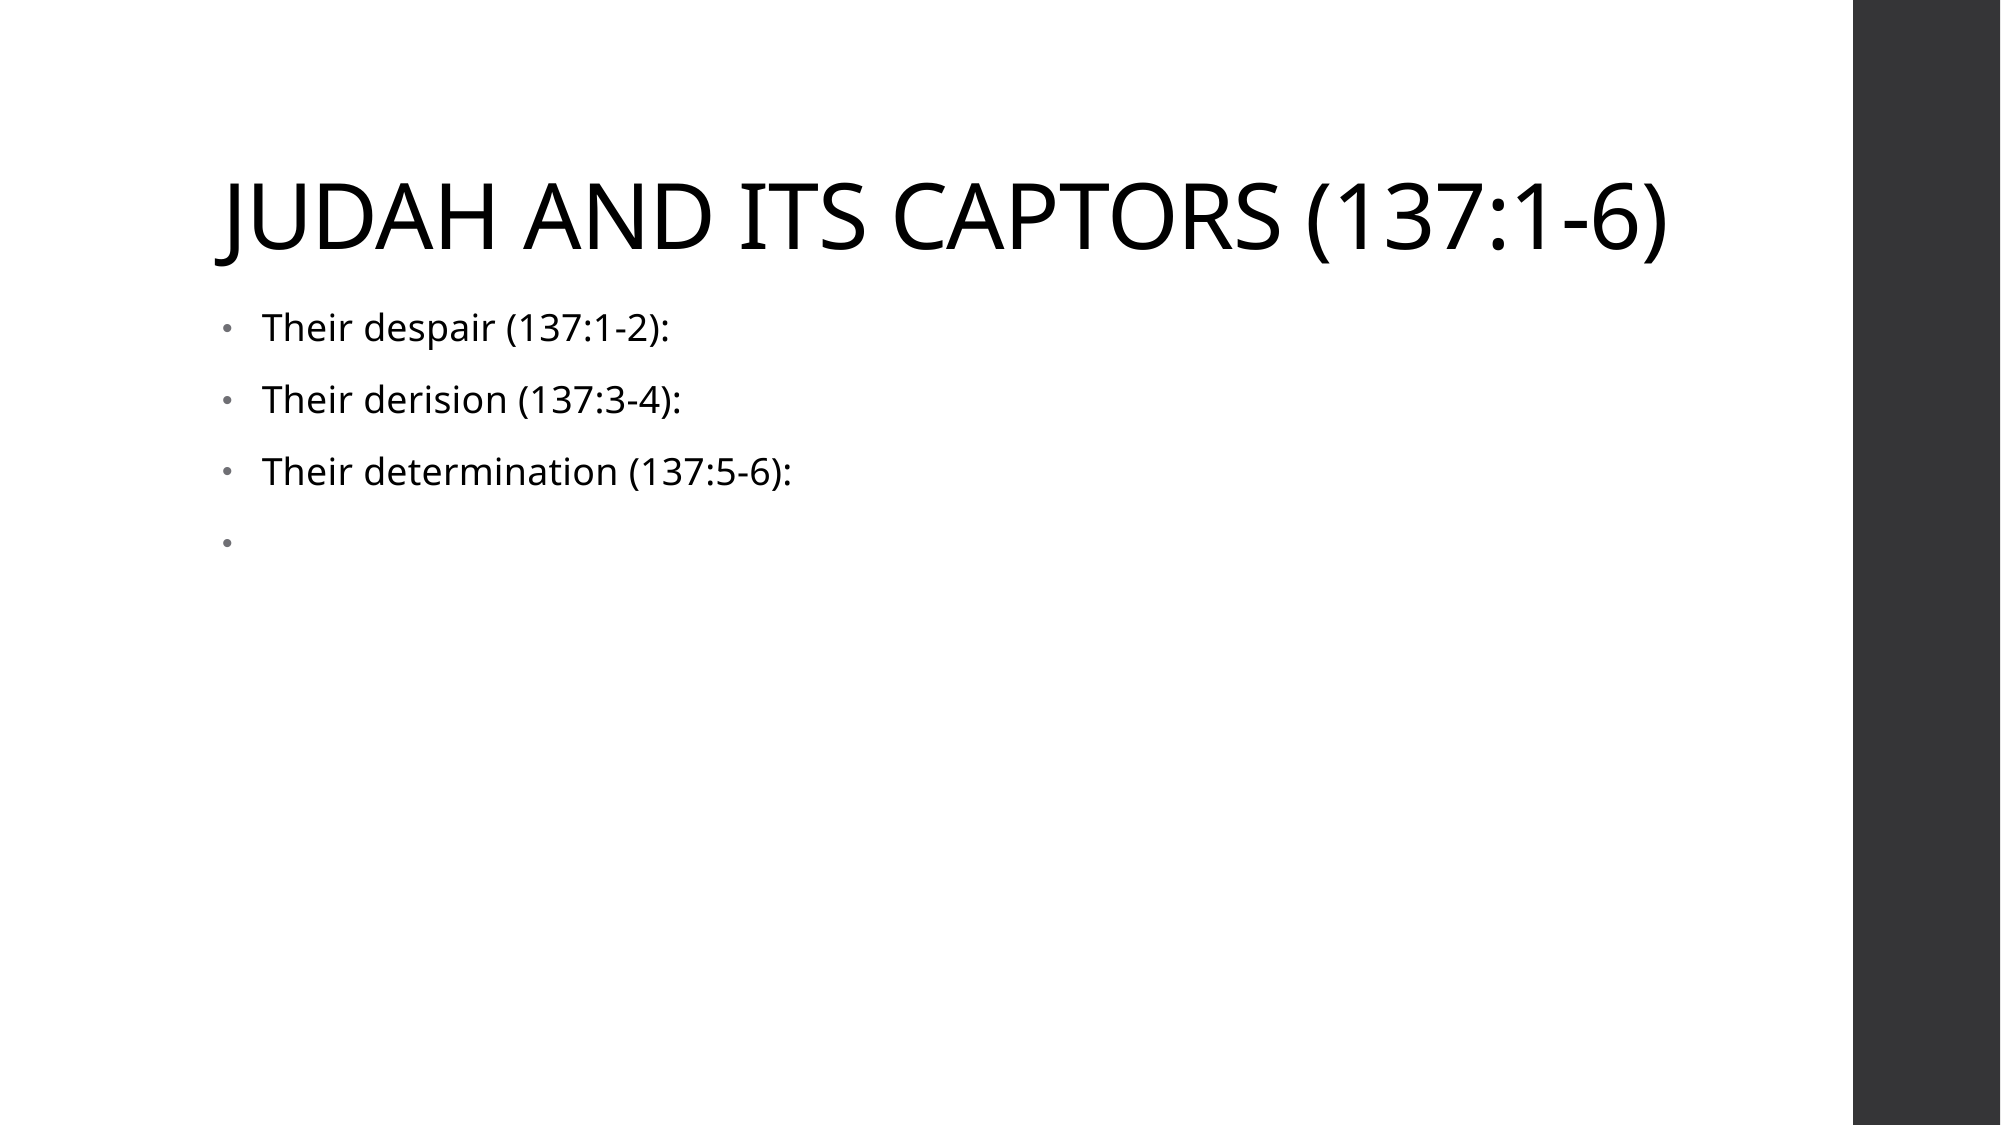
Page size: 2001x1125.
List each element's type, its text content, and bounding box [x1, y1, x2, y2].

list Their despair (137:1-2): Their derision (137:3-4): Their determination (137:5-6): [206, 299, 1617, 1014]
title JUDAH AND ITS CAPTORS (137:1-6) [206, 60, 1797, 278]
